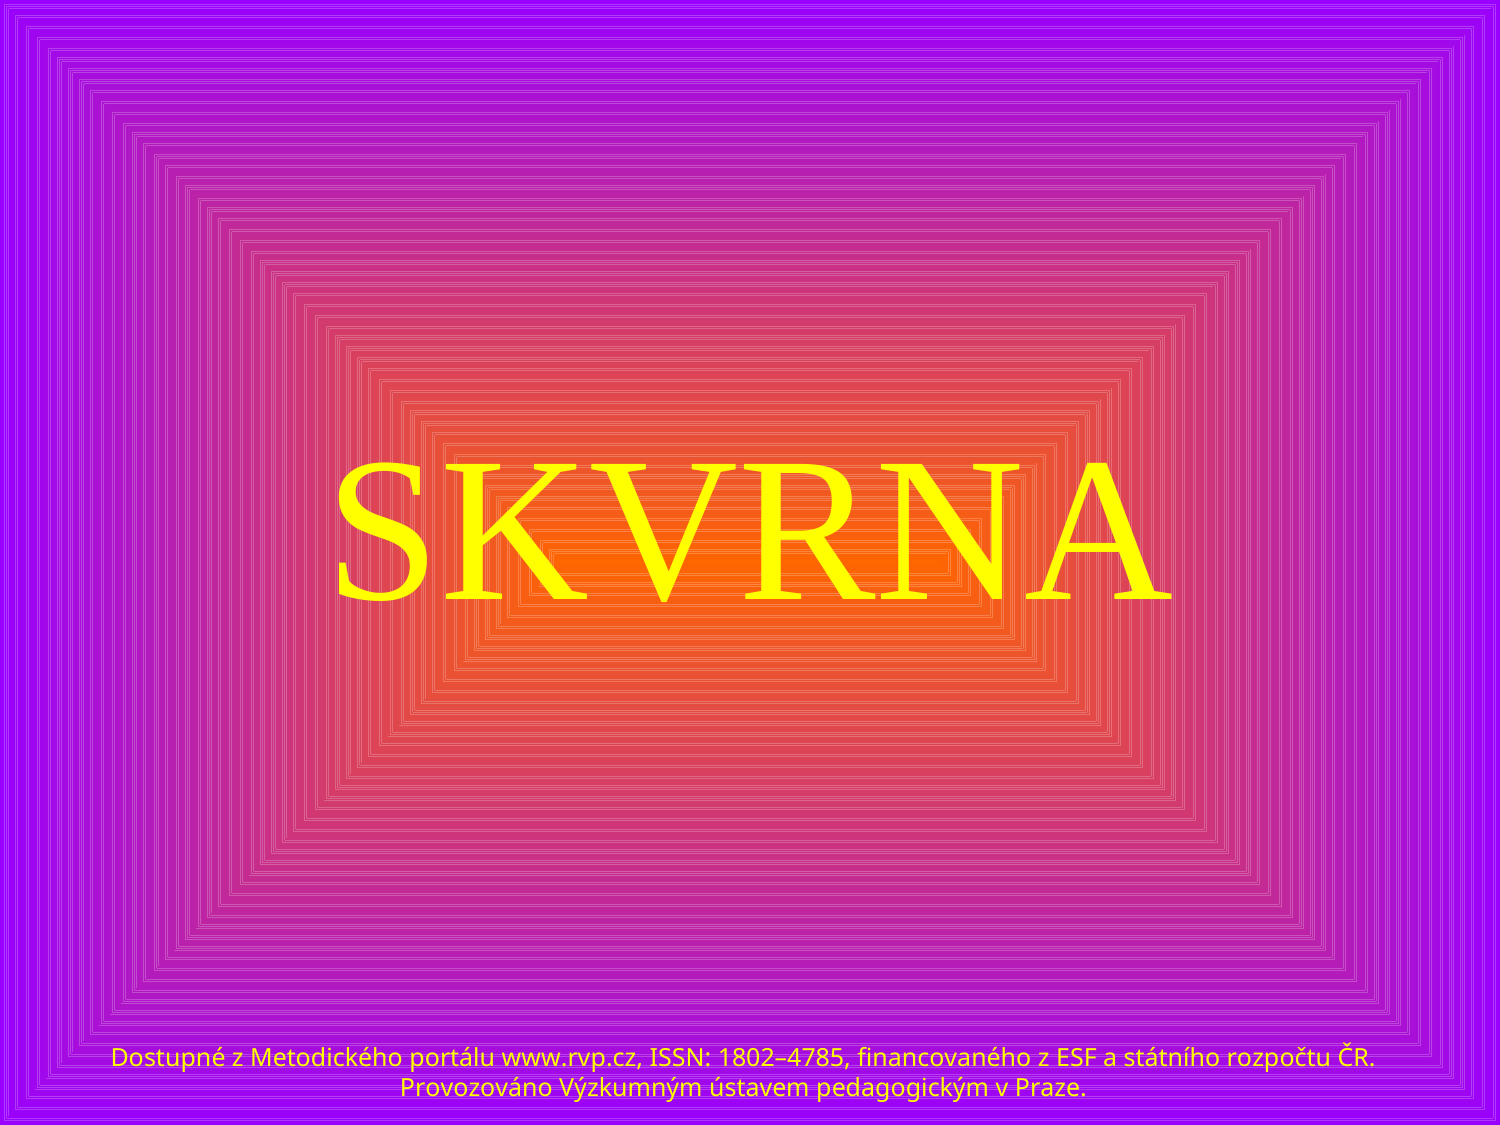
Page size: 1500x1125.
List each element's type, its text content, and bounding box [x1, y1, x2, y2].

text_box Dostupné z Metodického portálu www.rvp.cz, ISSN: 1802–4785, financovaného z ESF a státního rozpočtu ČR. Provozováno Výzkumným ústavem pedagogickým v Praze. [35, 1041, 1454, 1102]
text_box SKVRNA [0, 385, 1500, 649]
